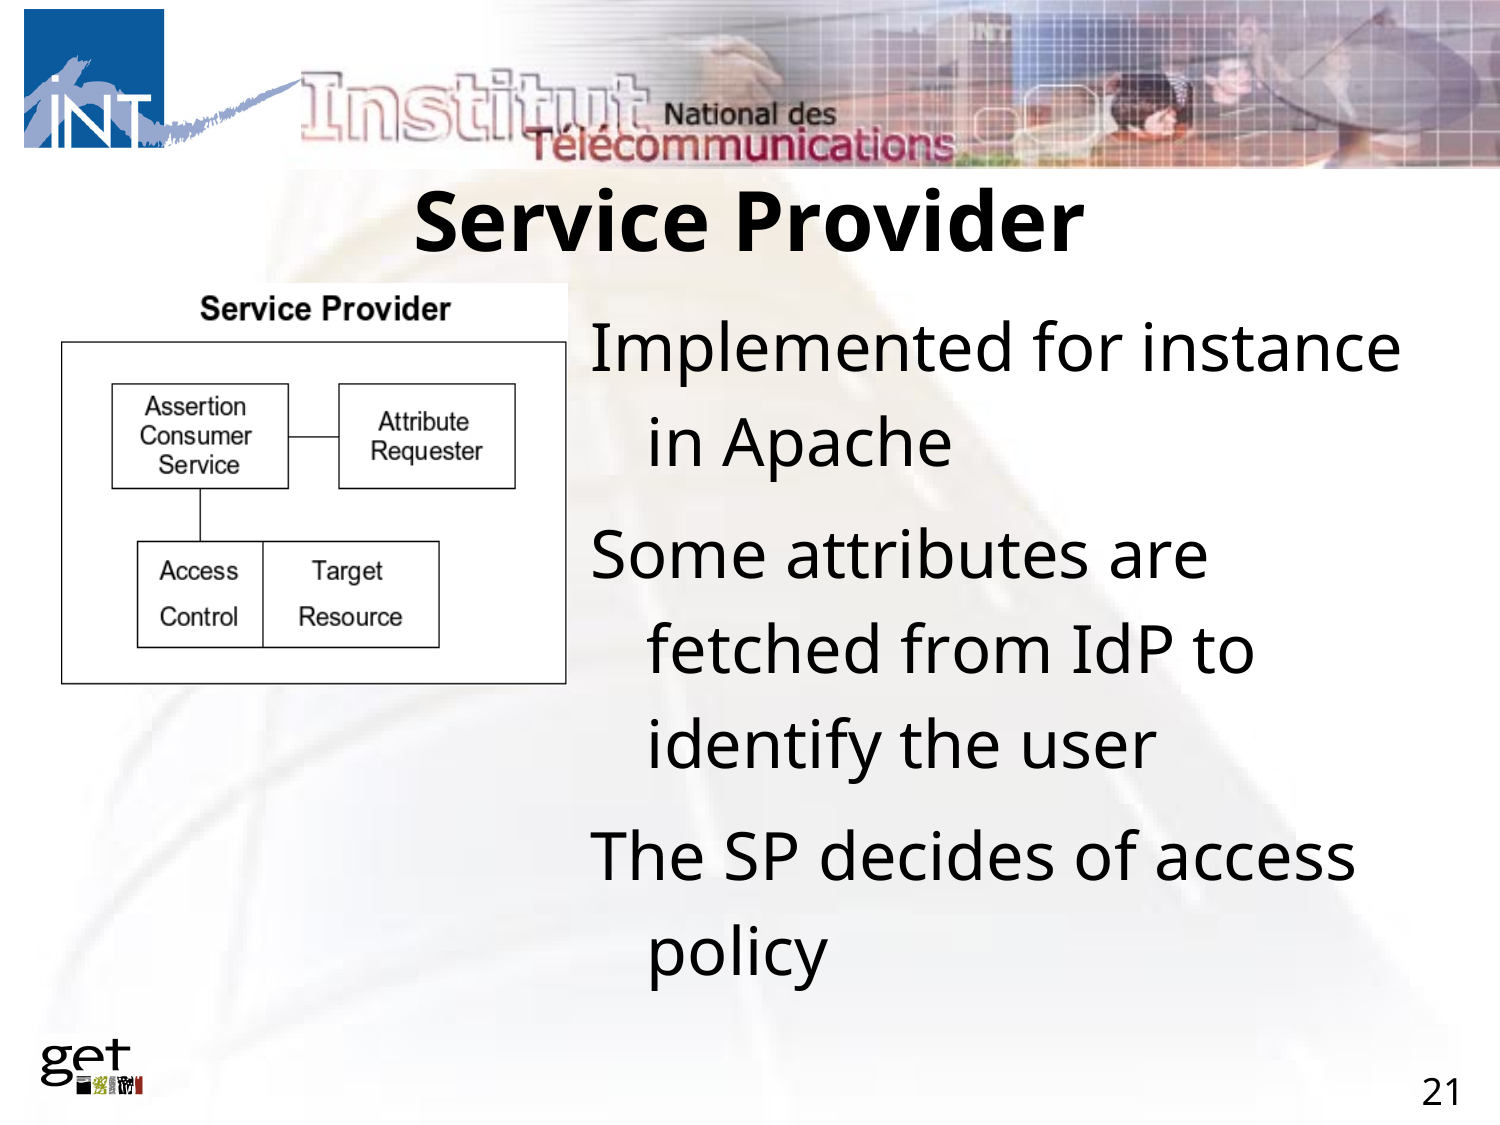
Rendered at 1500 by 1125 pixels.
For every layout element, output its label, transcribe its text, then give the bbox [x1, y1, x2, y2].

title Service Provider [75, 156, 1425, 276]
list Implemented for instance in Apache Some attributes are fetched from IdP to identify the user The SP decides of access policy [590, 295, 1417, 961]
picture [0, 0, 1500, 1125]
